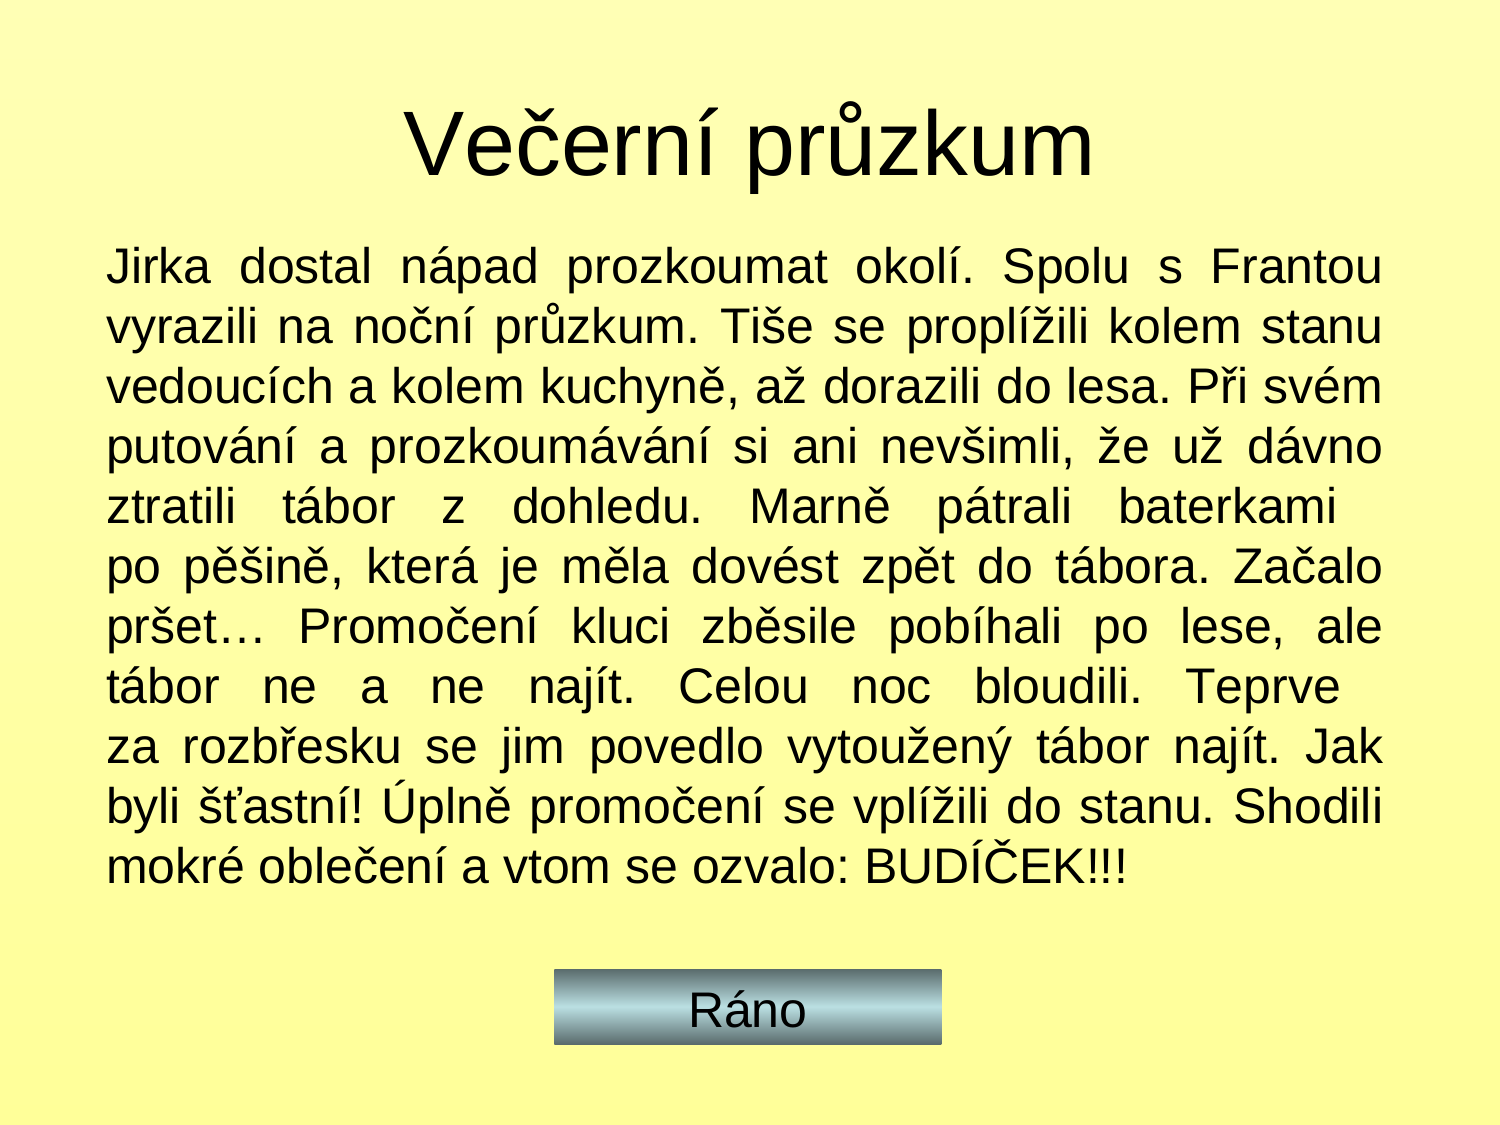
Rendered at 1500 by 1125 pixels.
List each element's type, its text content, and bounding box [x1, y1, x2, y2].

text_box Jirka dostal nápad prozkoumat okolí. Spolu s Frantou vyrazili na noční průzkum. Tiše se proplížili kolem stanu vedoucích a kolem kuchyně, až dorazili do lesa. Při svém putování a prozkoumávání si ani nevšimli, že už dávno ztratili tábor z dohledu. Marně pátrali baterkami po pěšině, která je měla dovést zpět do tábora. Začalo pršet… Promočení kluci zběsile pobíhali po lese, ale tábor ne a ne najít. Celou noc bloudili. Teprve za rozbřesku se jim povedlo vytoužený tábor najít. Jak byli šťastní! Úplně promočení se vplížili do stanu. Shodili mokré oblečení a vtom se ozvalo: BUDÍČEK!!! [91, 226, 1399, 902]
title Večerní průzkum [75, 45, 1426, 233]
text_box Ráno [554, 969, 942, 1045]
